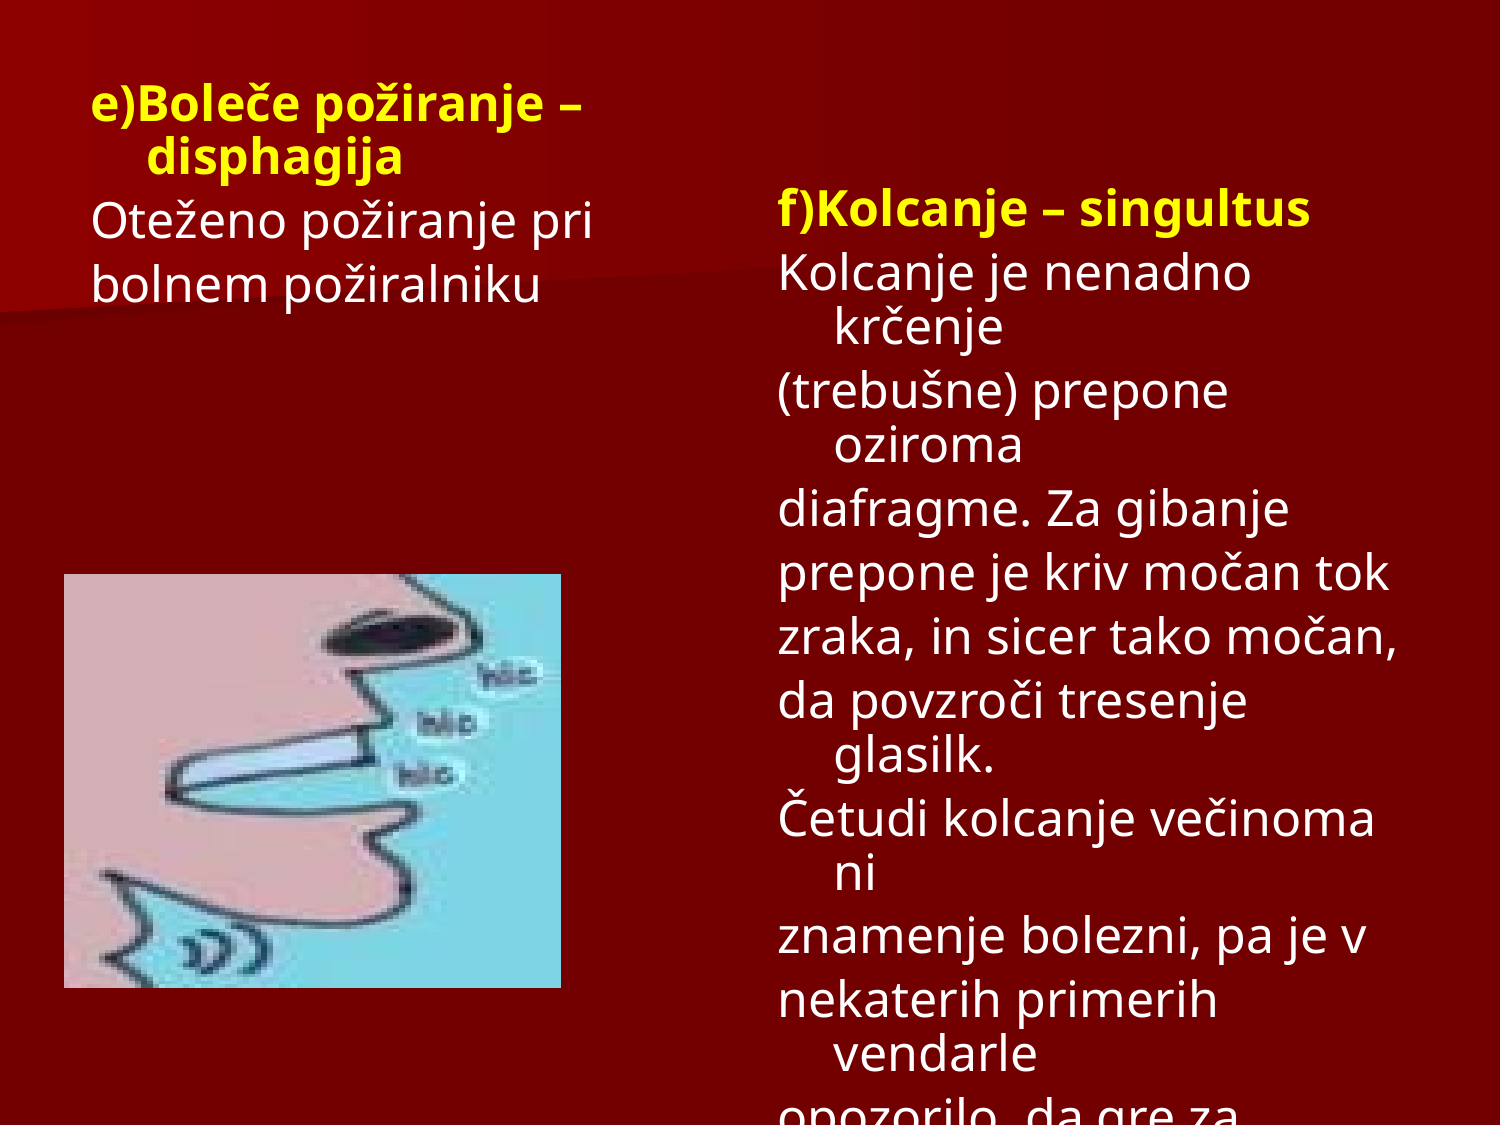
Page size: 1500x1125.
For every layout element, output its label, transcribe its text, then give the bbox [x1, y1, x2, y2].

picture [64, 574, 561, 988]
list e)Boleče požiranje – disphagija Oteženo požiranje pri bolnem požiralniku [75, 70, 738, 1000]
list f)Kolcanje – singultus Kolcanje je nenadno krčenje (trebušne) prepone oziroma diafragme. Za gibanje prepone je kriv močan tok zraka, in sicer tako močan, da povzroči tresenje glasilk. Četudi kolcanje večinoma ni znamenje bolezni, pa je v nekaterih primerih vendarle opozorilo, da gre za zdravstveno motnjo. [762, 175, 1425, 1000]
